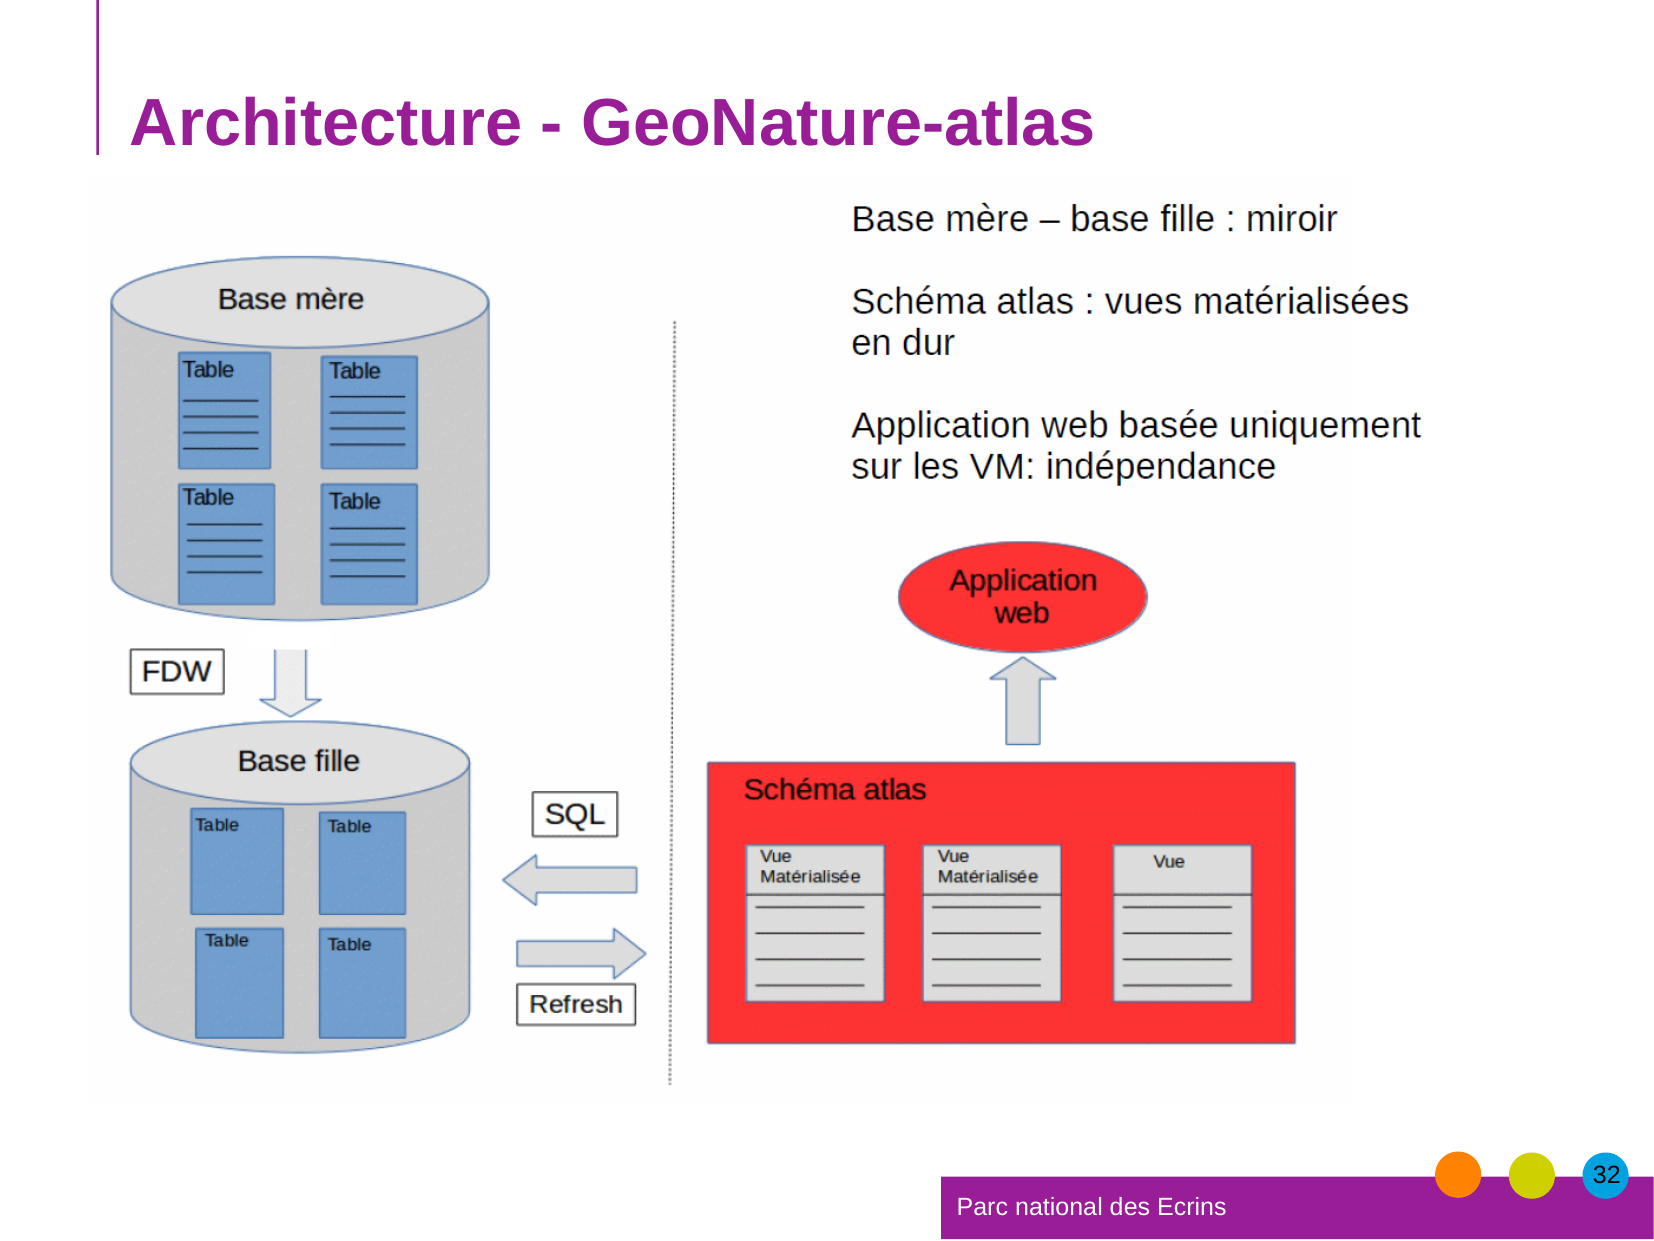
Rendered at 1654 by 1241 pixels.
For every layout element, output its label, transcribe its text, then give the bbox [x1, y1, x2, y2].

picture [88, 177, 1450, 1106]
title Architecture - GeoNature-atlas [129, 11, 1619, 160]
